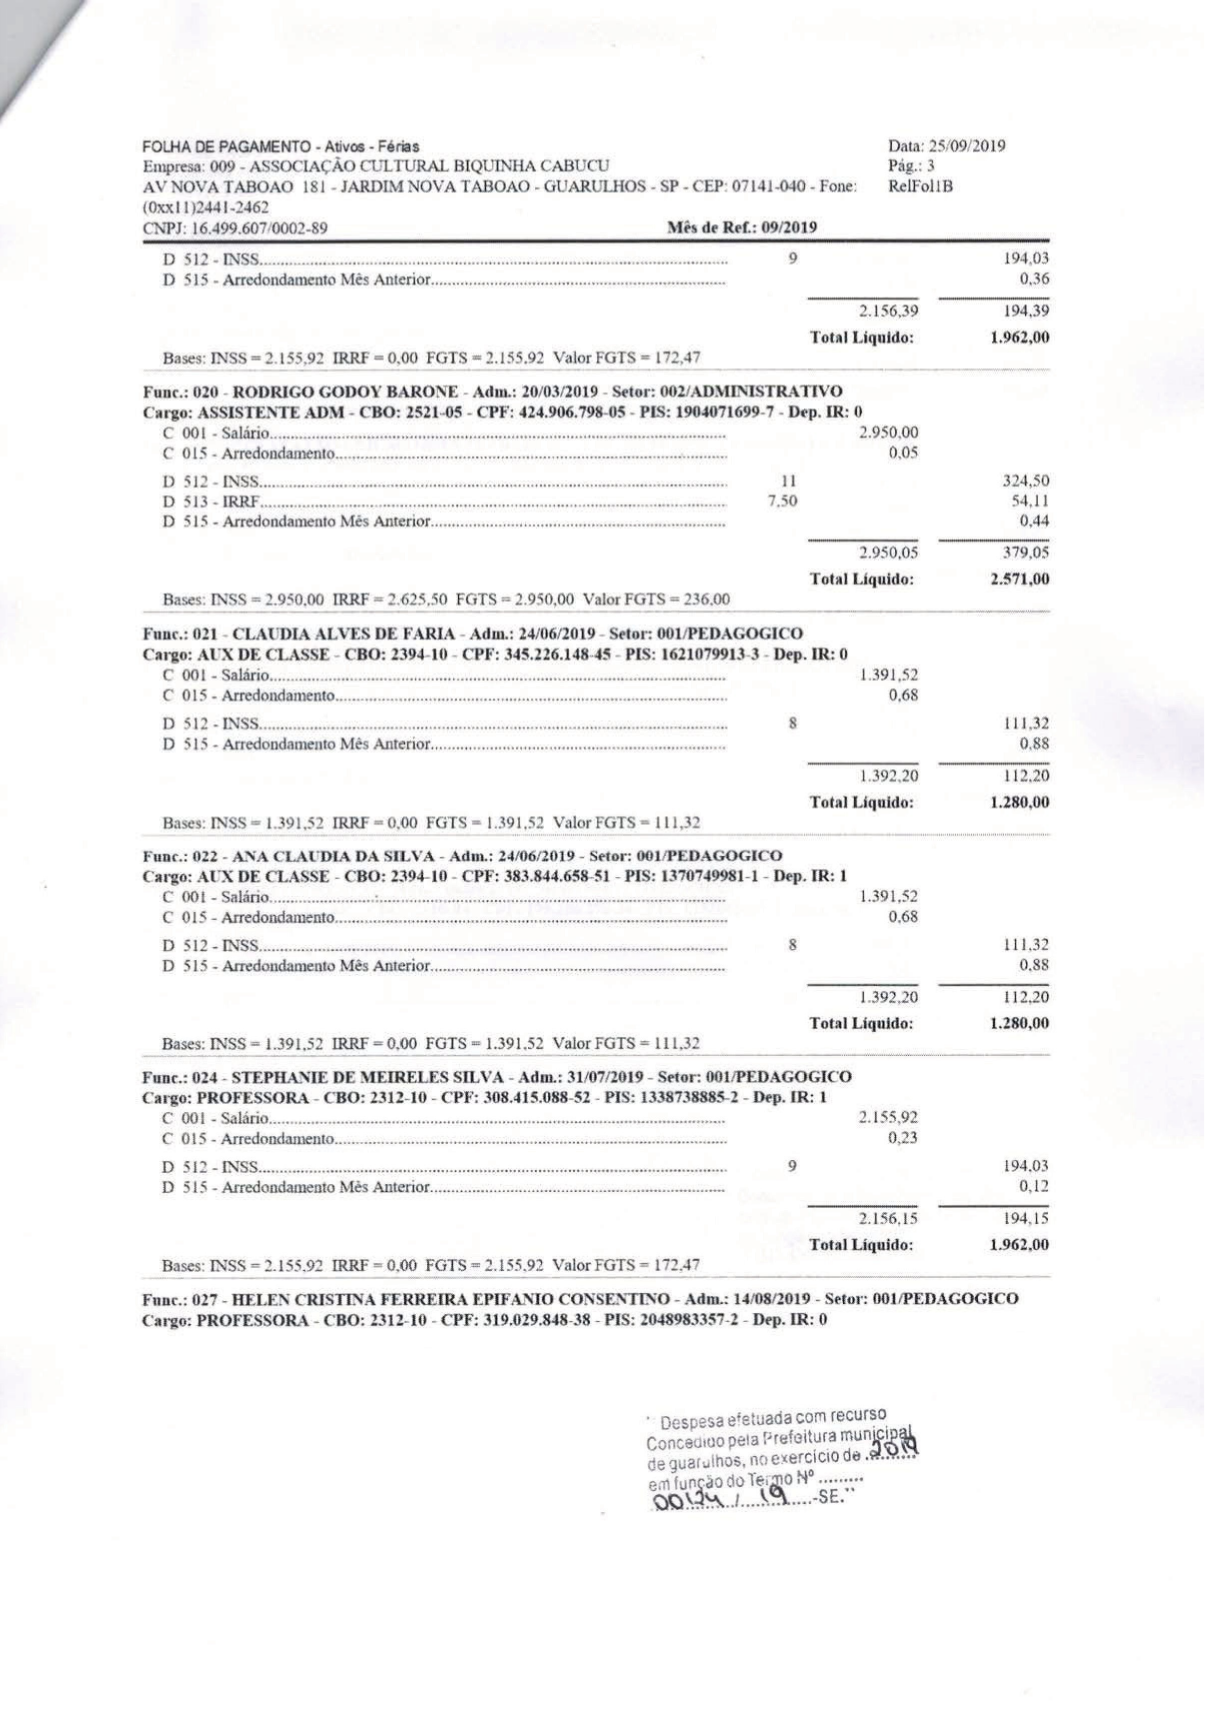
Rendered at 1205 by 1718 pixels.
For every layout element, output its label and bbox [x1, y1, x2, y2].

text_box [0, 1, 1204, 1718]
